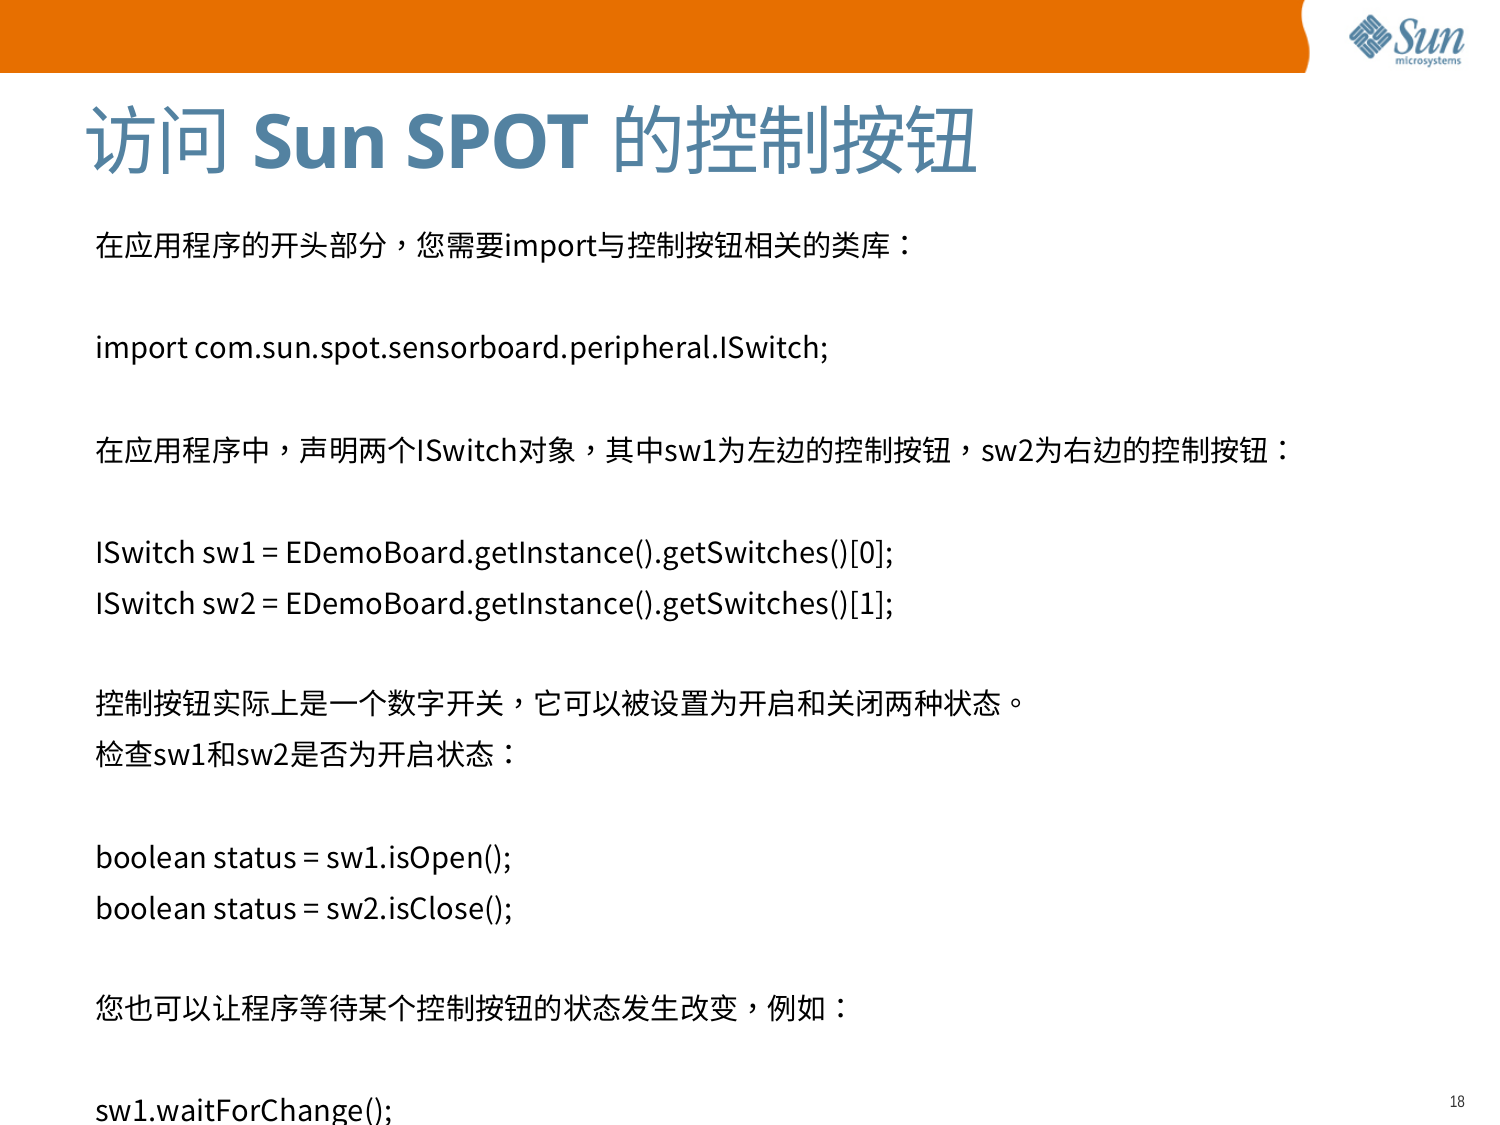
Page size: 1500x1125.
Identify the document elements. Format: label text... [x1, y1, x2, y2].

text_box 在应用程序的开头部分，您需要import与控制按钮相关的类库： import com.sun.spot.sensorboard.peripheral.ISwitch; 在应用程序中，声明两个ISwitch对象，其中sw1为左边的控制按钮，sw2为右边的控制按钮： ISwitch sw1 = EDemoBoard.getInstance().getSwitches()[0]; ISwitch sw2 = EDemoBoard.getInstance().getSwitches()[1]; 控制按钮实际上是一个数字开关，它可以被设置为开启和关闭两种状态。 检查sw1和sw2是否为开启状态： boolean status = sw1.isOpen(); boolean status = sw2.isClose(); 您也可以让程序等待某个控制按钮的状态发生改变，例如： sw1.waitForChange(); waitForChange()是一个阻塞方法。它会停止当前线程的执行，一直到该控制按钮的状态发生改变为止。 [95, 227, 1480, 1083]
title 访问Sun SPOT的控制按钮 [83, 94, 1446, 199]
picture [0, 0, 1500, 73]
